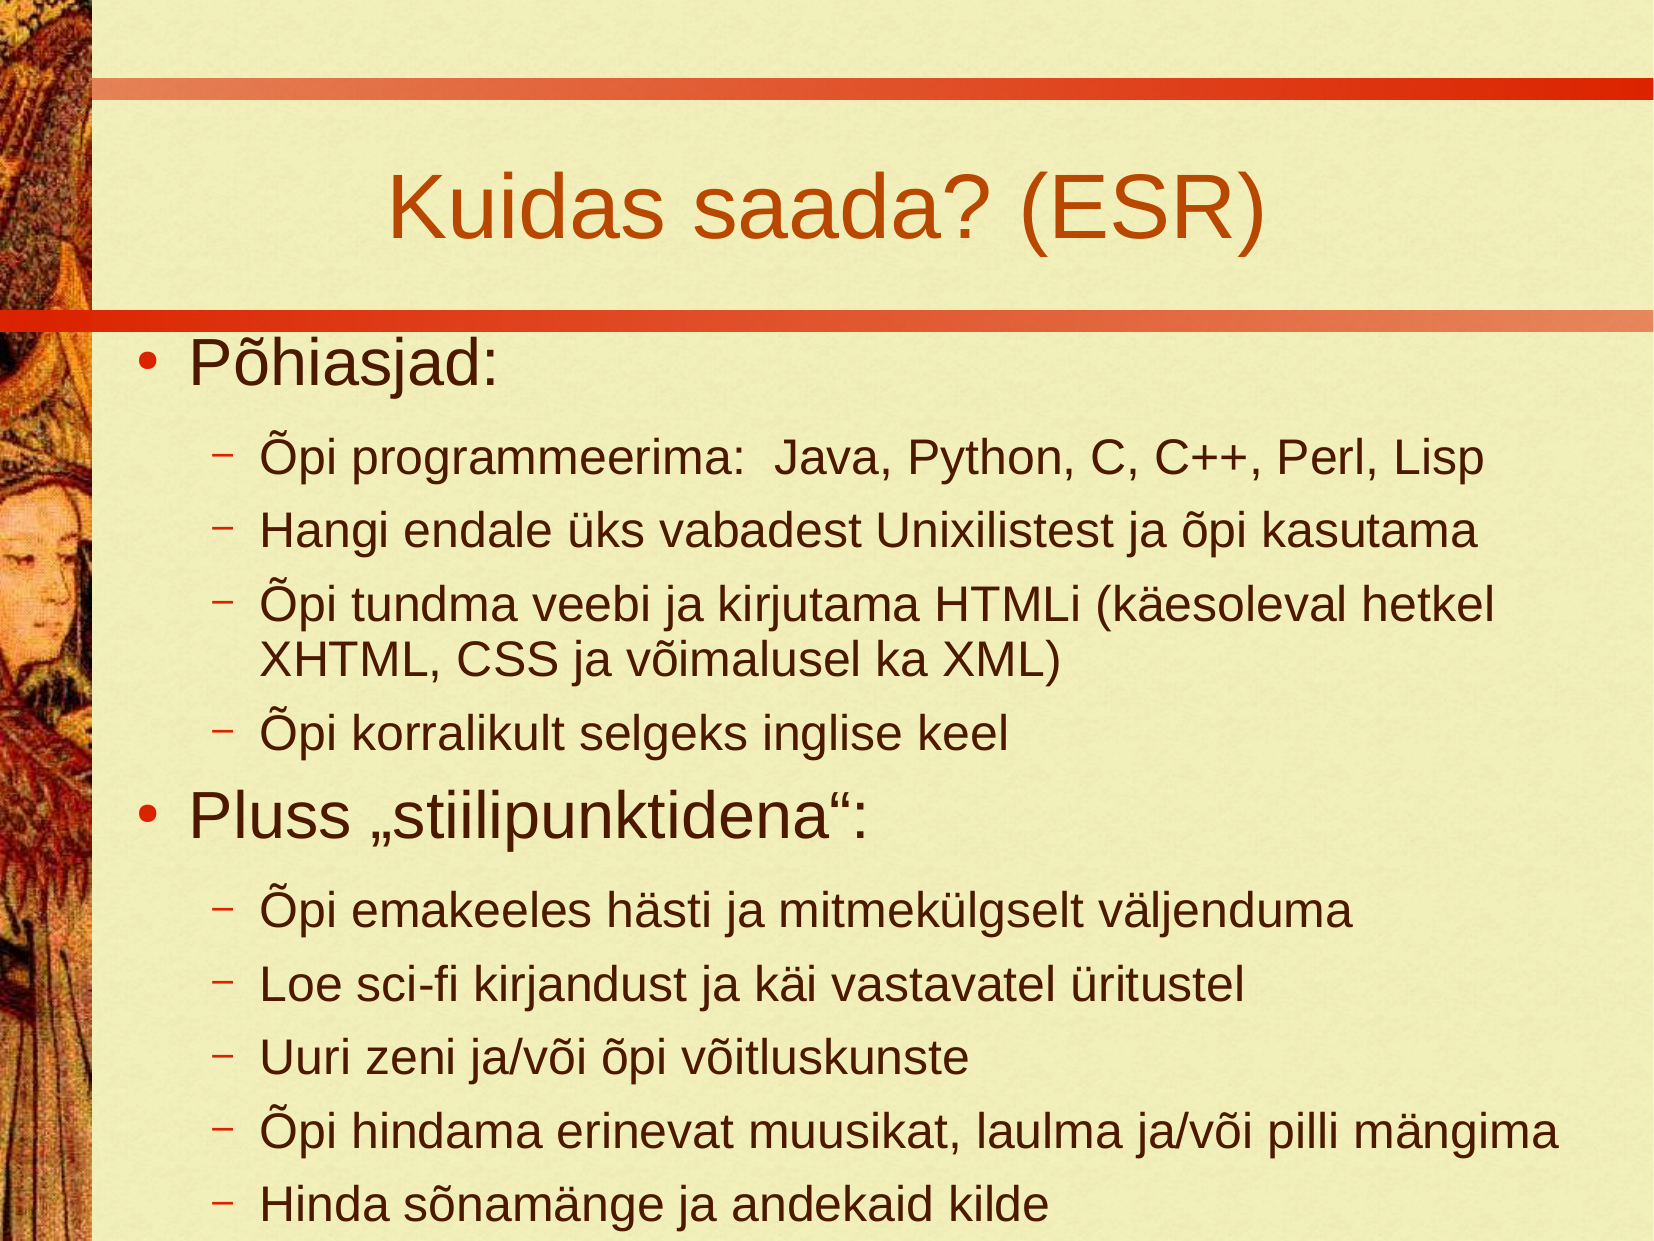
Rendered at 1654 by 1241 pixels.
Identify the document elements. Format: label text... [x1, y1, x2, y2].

picture [0, 0, 1654, 310]
title Kuidas saada? (ESR) [121, 102, 1534, 311]
list Põhiasjad: Õpi programmeerima: Java, Python, C, C++, Perl, Lisp Hangi endale üks vabadest Unixilistest ja õpi kasutama Õpi tundma veebi ja kirjutama HTMLi (käesoleval hetkel XHTML, CSS ja võimalusel ka XML) Õpi korralikult selgeks inglise keel Pluss „stiilipunktidena“: Õpi emakeeles hästi ja mitmekülgselt väljenduma Loe sci-fi kirjandust ja käi vastavatel üritustel Uuri zeni ja/või õpi võitluskunste Õpi hindama erinevat muusikat, laulma ja/või pilli mängima Hinda sõnamänge ja andekaid kilde [118, 324, 1621, 1233]
picture [0, 332, 1654, 1241]
